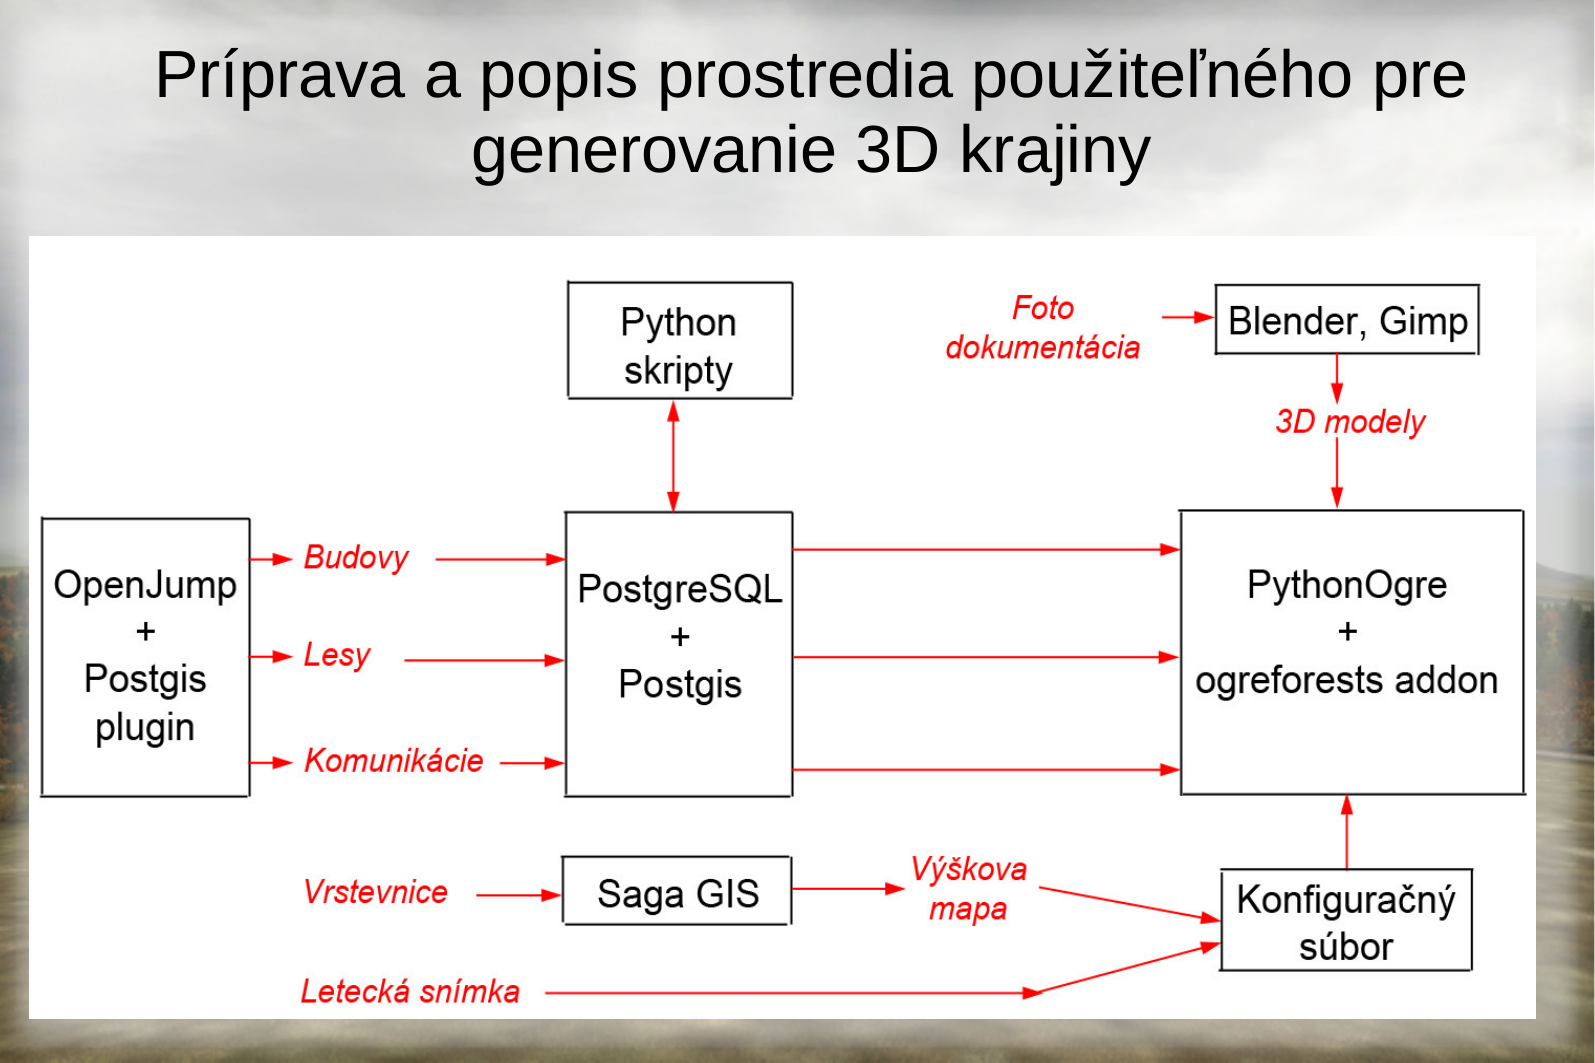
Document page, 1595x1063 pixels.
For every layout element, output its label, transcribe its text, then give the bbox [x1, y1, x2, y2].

title Príprava a popis prostredia použiteľného pre generovanie 3D krajiny [59, 23, 1565, 201]
picture [0, 0, 1595, 1063]
